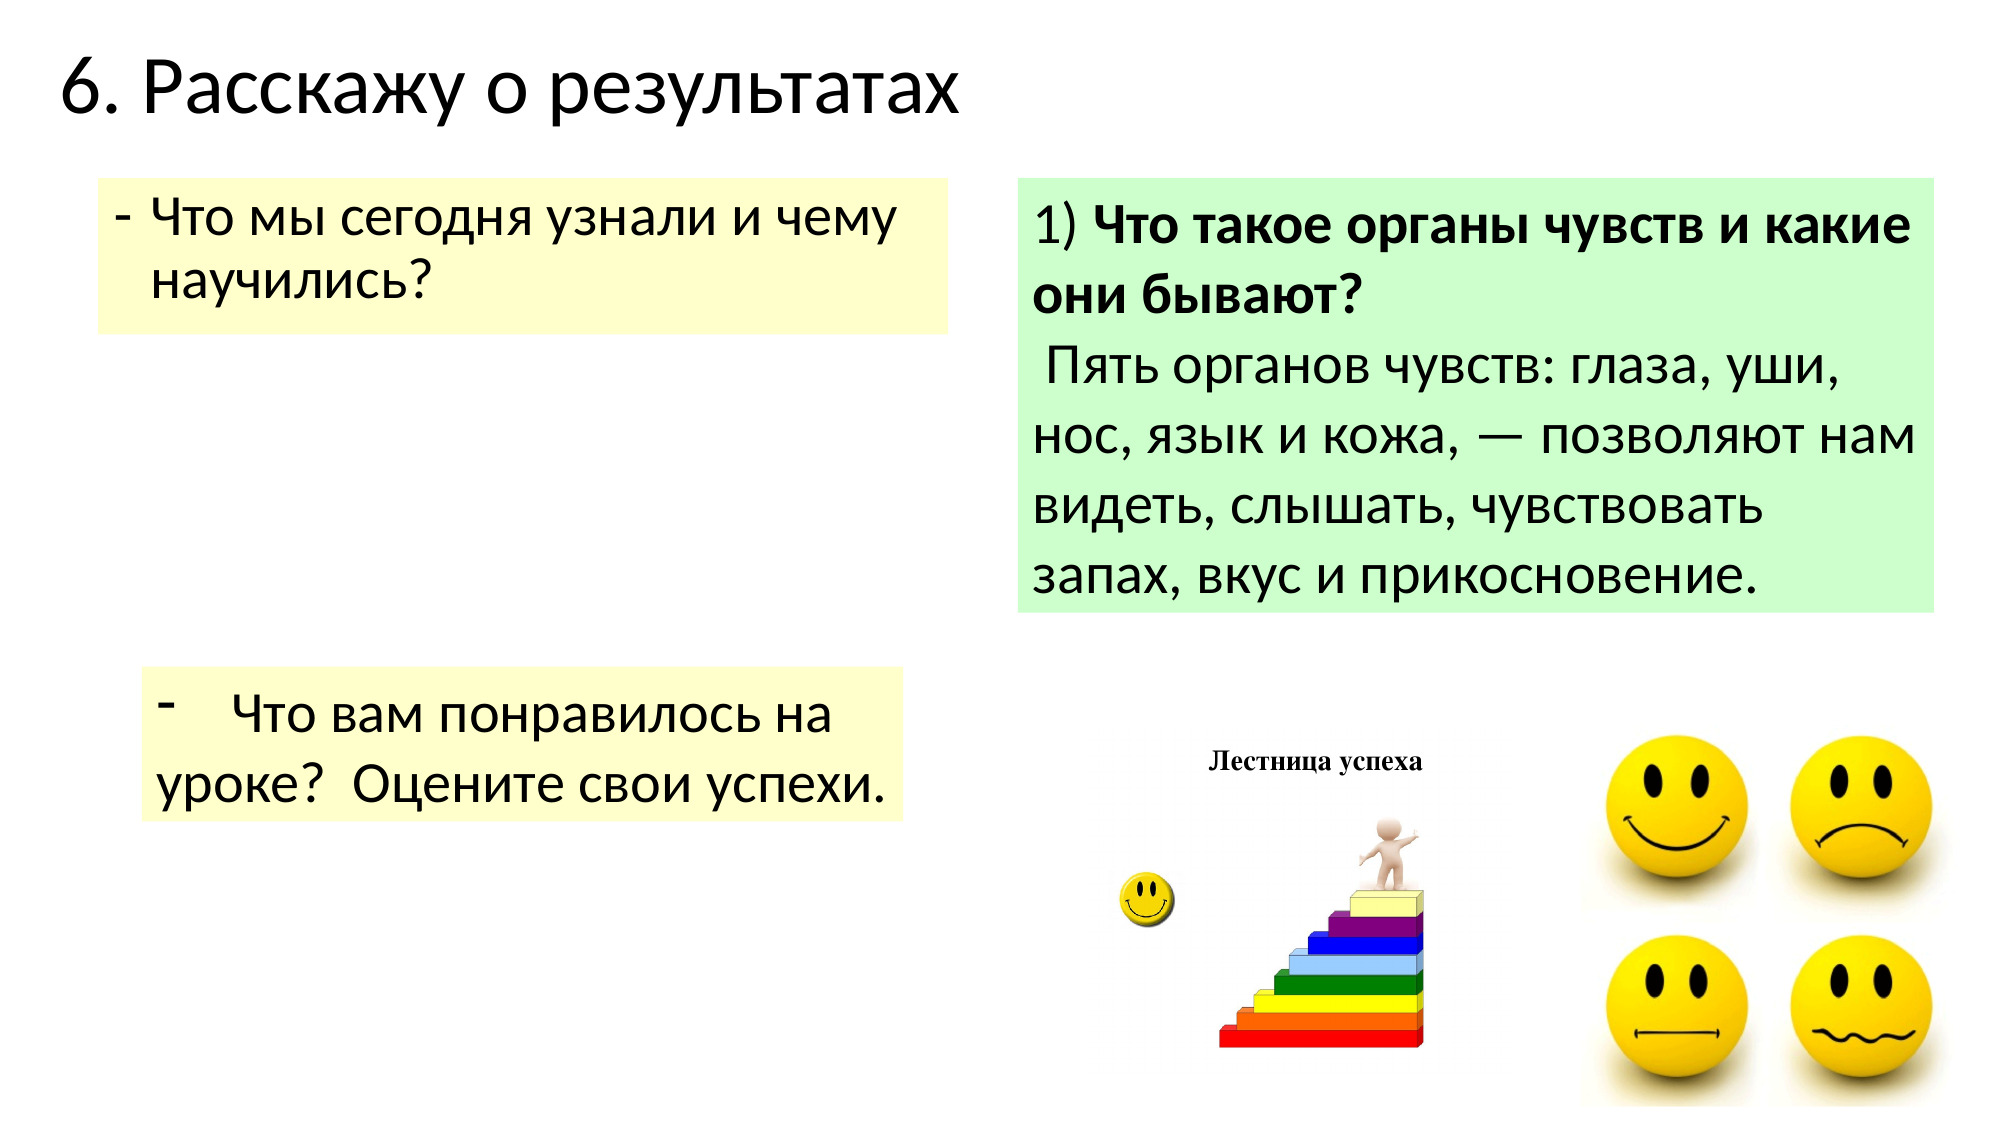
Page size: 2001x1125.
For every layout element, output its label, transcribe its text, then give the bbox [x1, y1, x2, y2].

text_box Что вам понравилось на уроке? Оцените свои успехи. [141, 666, 904, 822]
title 6. Расскажу о результатах [44, 27, 1770, 147]
text_box 1) Что такое органы чувств и какие они бывают? Пять органов чувств: глаза, уши, нос, язык и кожа, — позволяют нам видеть, слышать, чувствовать запах, вкус и прикосновение. [1017, 177, 1934, 613]
list Что мы сегодня узнали и чему научились? [98, 178, 949, 335]
picture [1083, 725, 2000, 1107]
